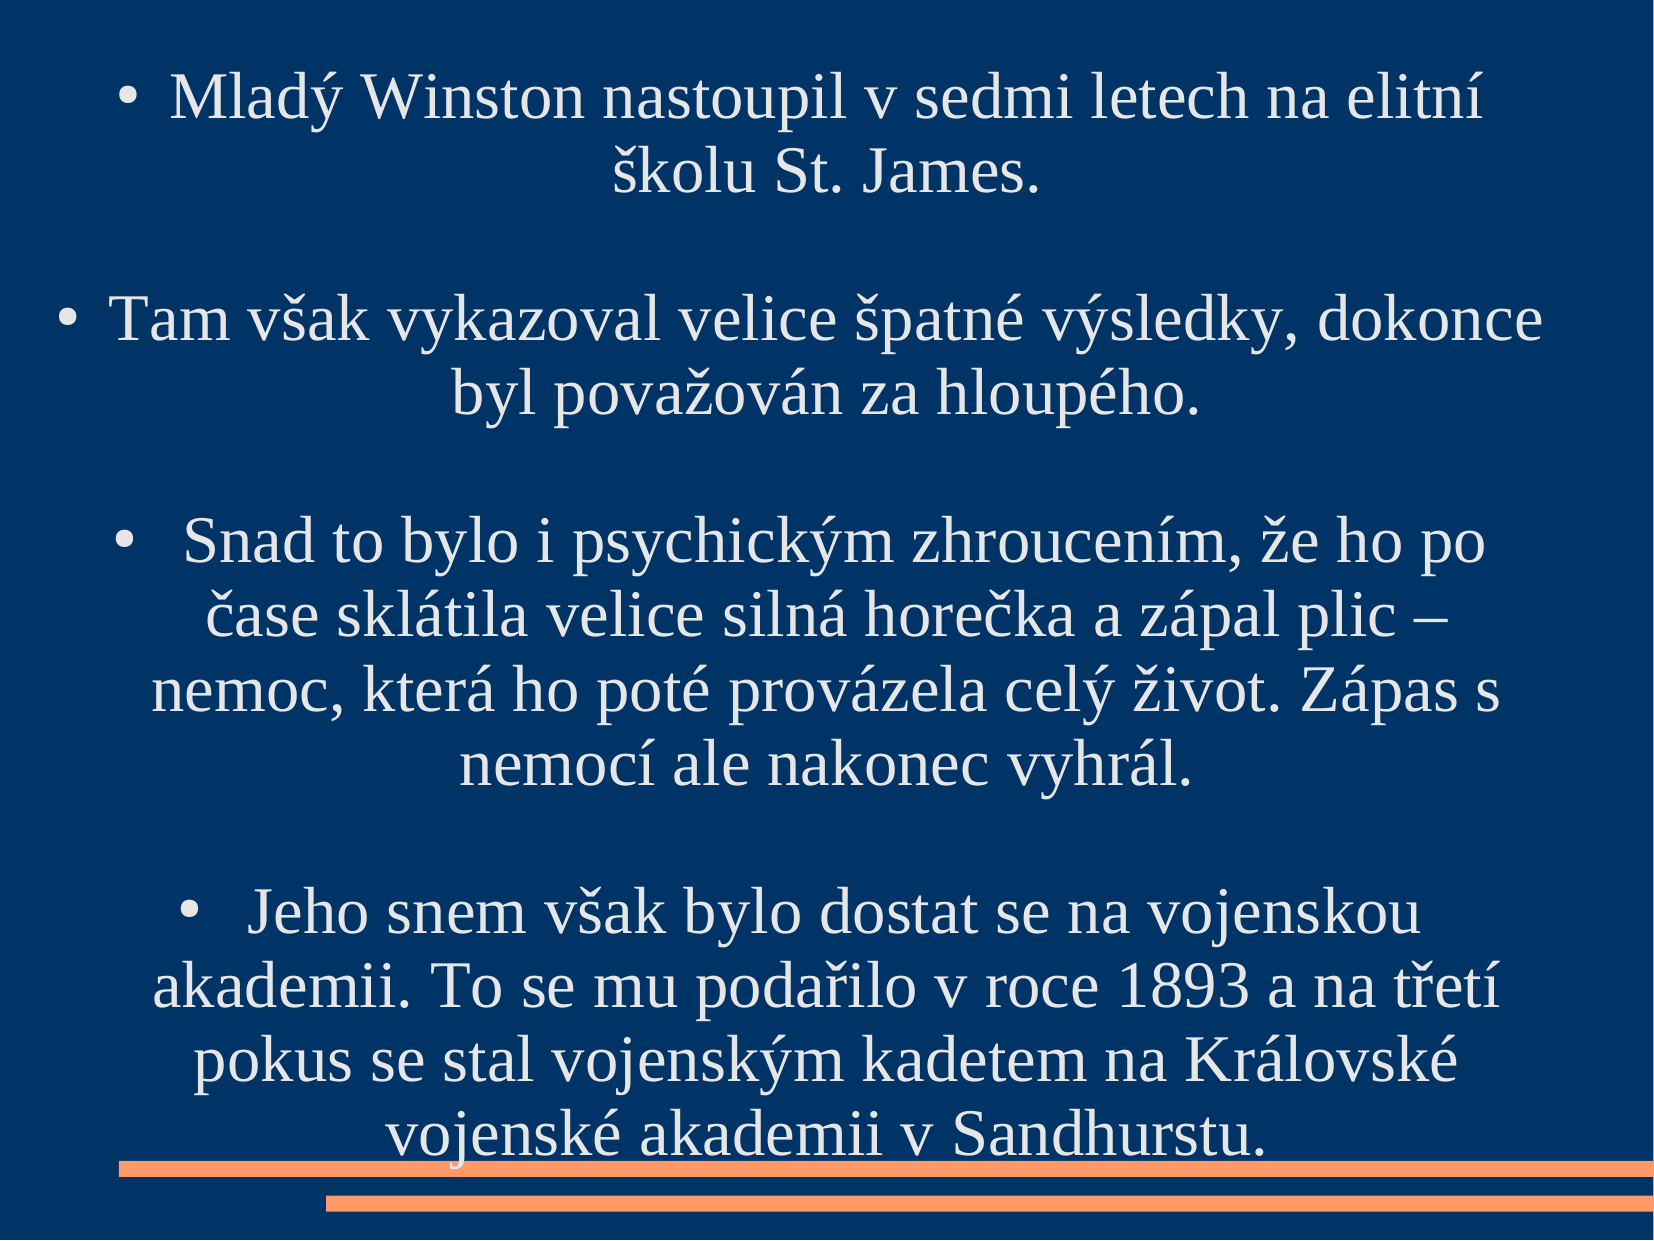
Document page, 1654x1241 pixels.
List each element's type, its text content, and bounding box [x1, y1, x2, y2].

list Mladý Winston nastoupil v sedmi letech na elitní školu St. James. Tam však vykazoval velice špatné výsledky, dokonce byl považován za hloupého. Snad to bylo i psychickým zhroucením, že ho po čase sklátila velice silná horečka a zápal plic – nemoc, která ho poté provázela celý život. Zápas s nemocí ale nakonec vyhrál. Jeho snem však bylo dostat se na vojenskou akademii. To se mu podařilo v roce 1893 a na třetí pokus se stal vojenským kadetem na Královské vojenské akademii v Sandhurstu. [37, 59, 1548, 1170]
